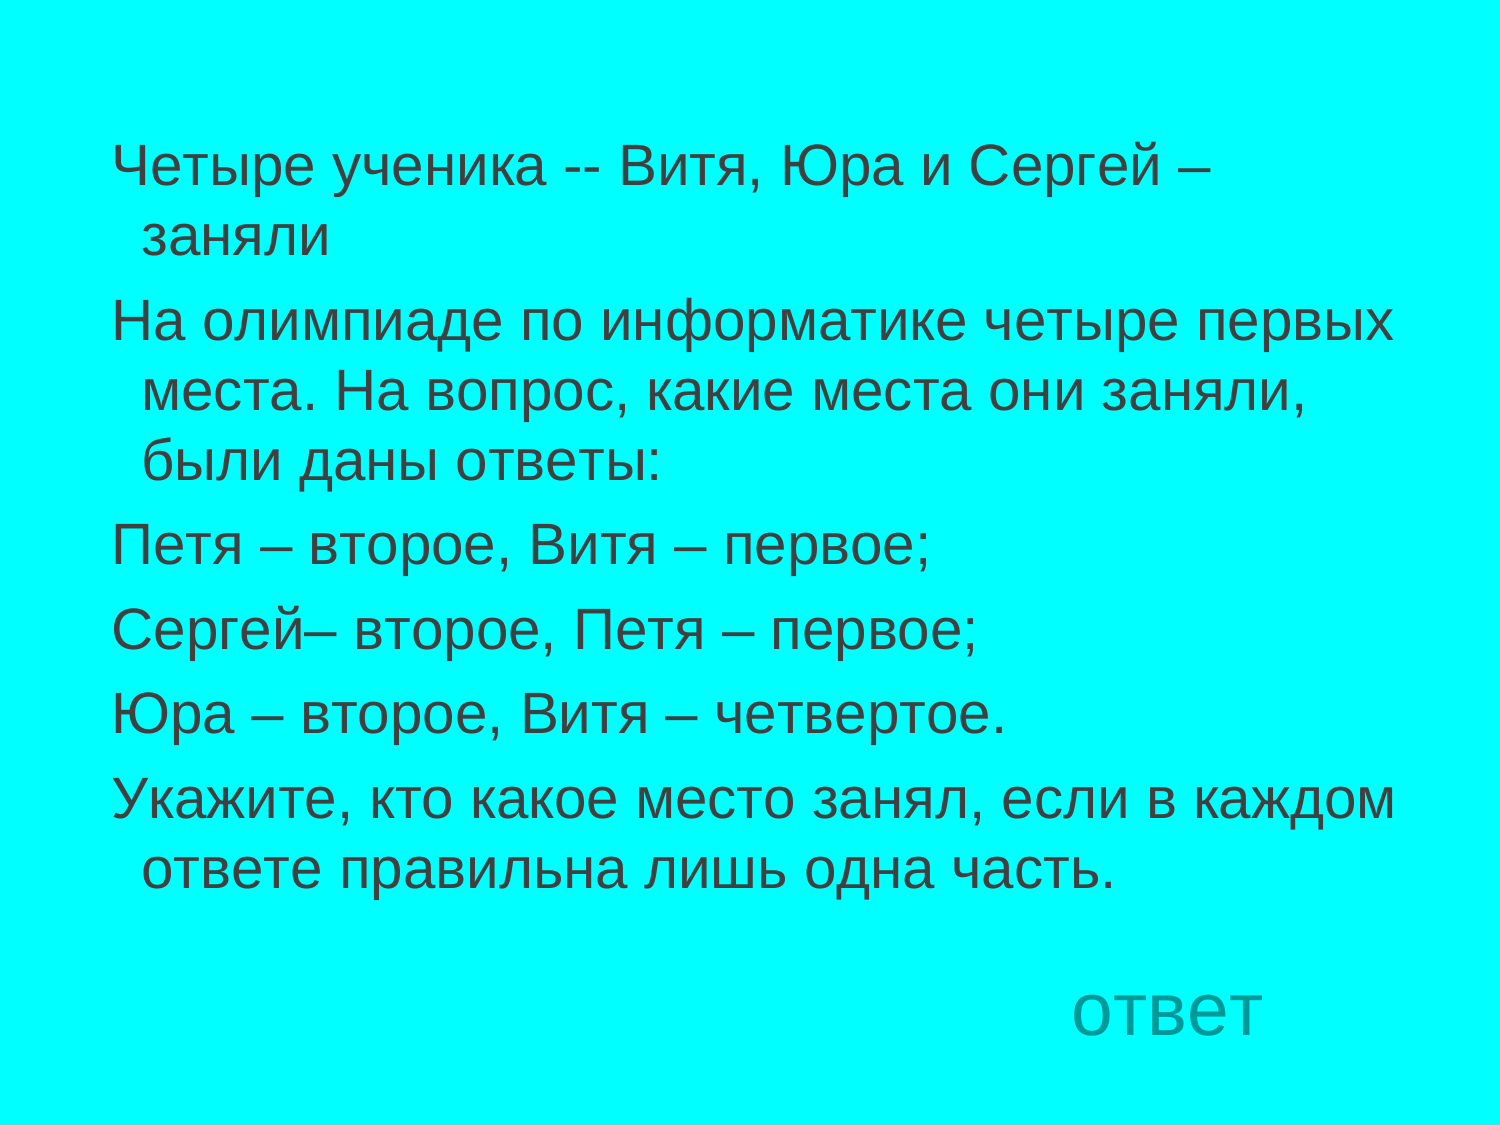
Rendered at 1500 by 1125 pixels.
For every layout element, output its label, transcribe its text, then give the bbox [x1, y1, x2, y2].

text_box ответ [1057, 952, 1294, 1058]
list Четыре ученика -- Витя, Юра и Сергей – заняли На олимпиаде по информатике четыре первых места. На вопрос, какие места они заняли, были даны ответы: Петя – второе, Витя – первое; Сергей– второе, Петя – первое; Юра – второе, Витя – четвертое. Укажите, кто какое место занял, если в каждом ответе правильна лишь одна часть. [70, 120, 1418, 961]
